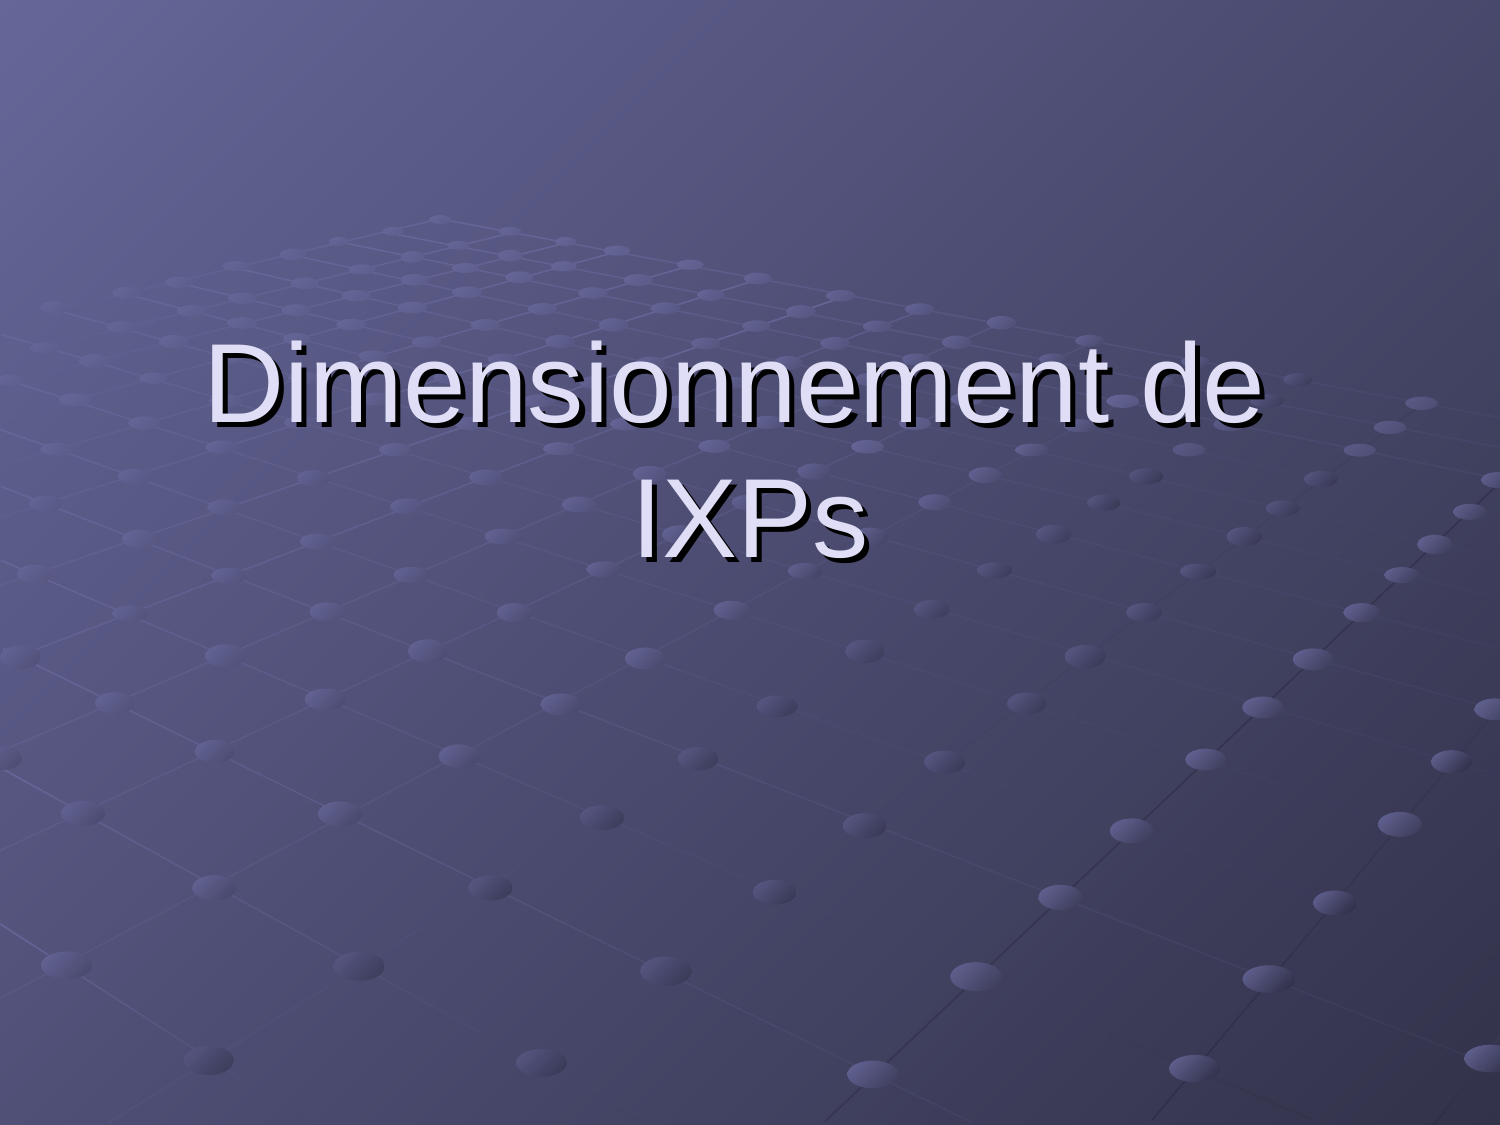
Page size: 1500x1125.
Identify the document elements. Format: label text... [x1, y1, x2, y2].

title Dimensionnement de IXPs [112, 302, 1388, 588]
